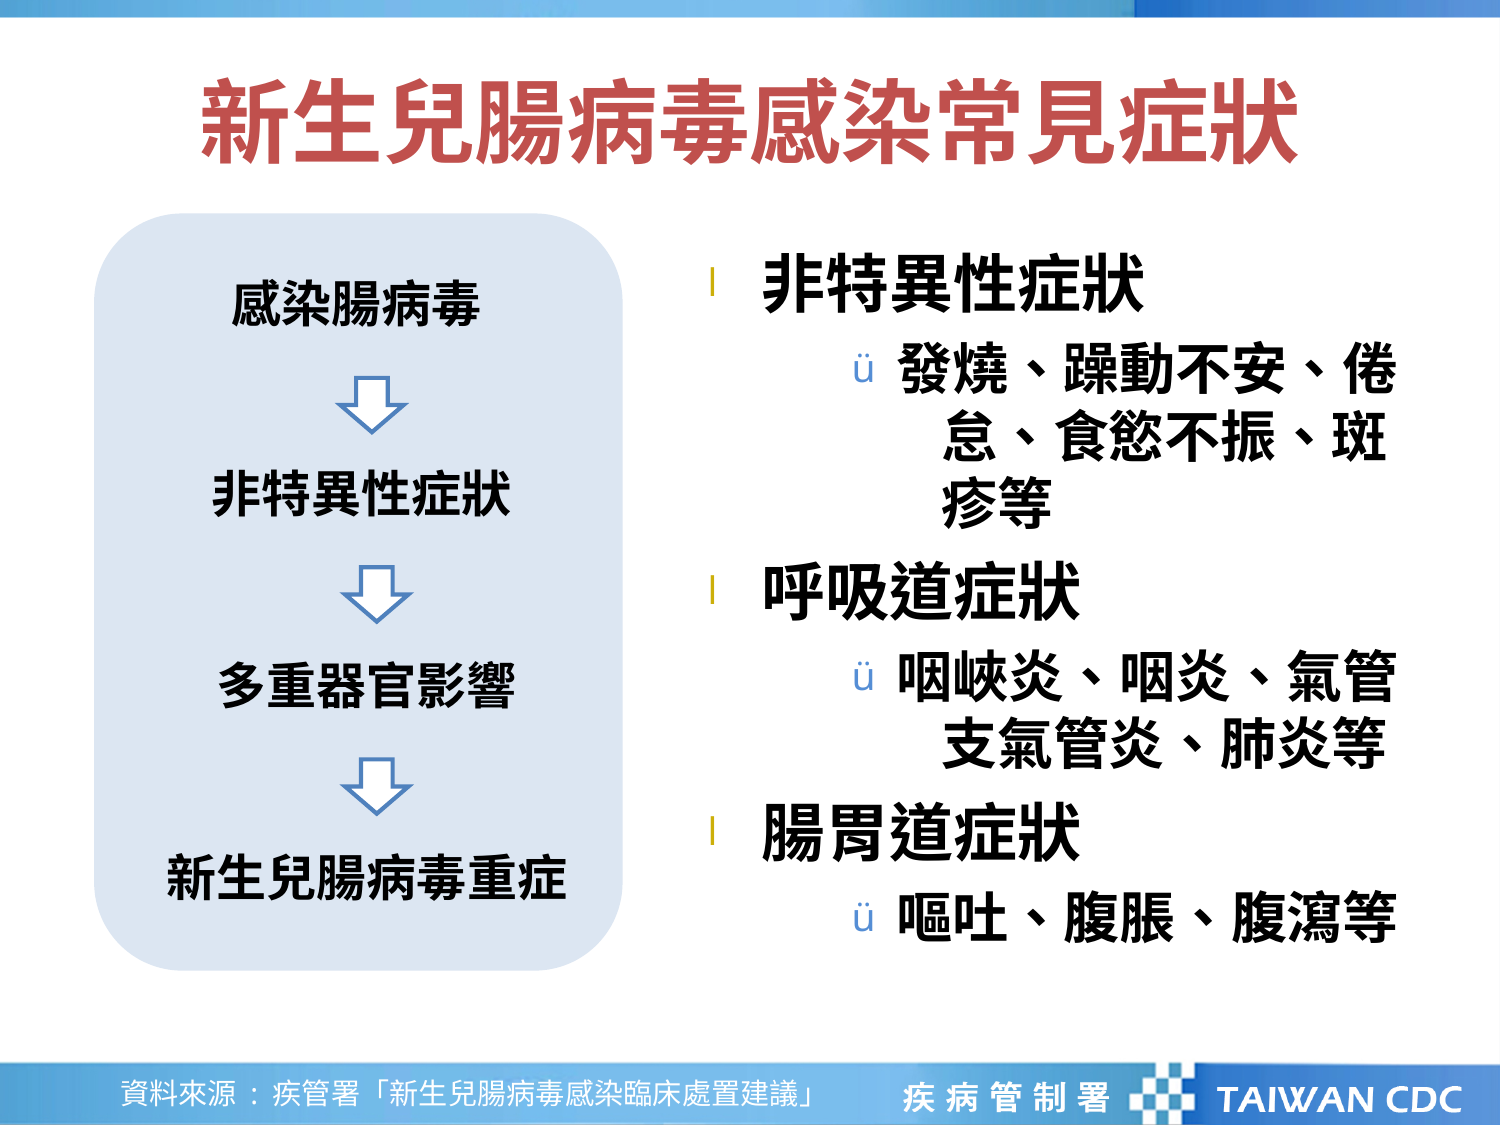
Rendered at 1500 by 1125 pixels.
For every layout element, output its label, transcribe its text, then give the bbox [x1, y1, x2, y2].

text_box 多重器官影響 [186, 633, 547, 736]
text_box 感染腸病毒 [176, 251, 537, 354]
text_box 非特異性症狀 [181, 441, 542, 544]
title 新生兒腸病毒感染常見症狀 [75, 25, 1426, 214]
text_box 新生兒腸病毒重症 [150, 825, 584, 928]
text_box [94, 213, 623, 971]
text_box 資料來源 : 疾管署「新生兒腸病毒感染臨床處置建議」 [105, 1068, 844, 1118]
list 非特異性症狀 發燒、躁動不安、倦怠、食慾不振、斑疹等 呼吸道症狀 咽峽炎、咽炎、氣管支氣管炎、肺炎等 腸胃道症狀 嘔吐、腹脹、腹瀉等 [692, 235, 1452, 964]
